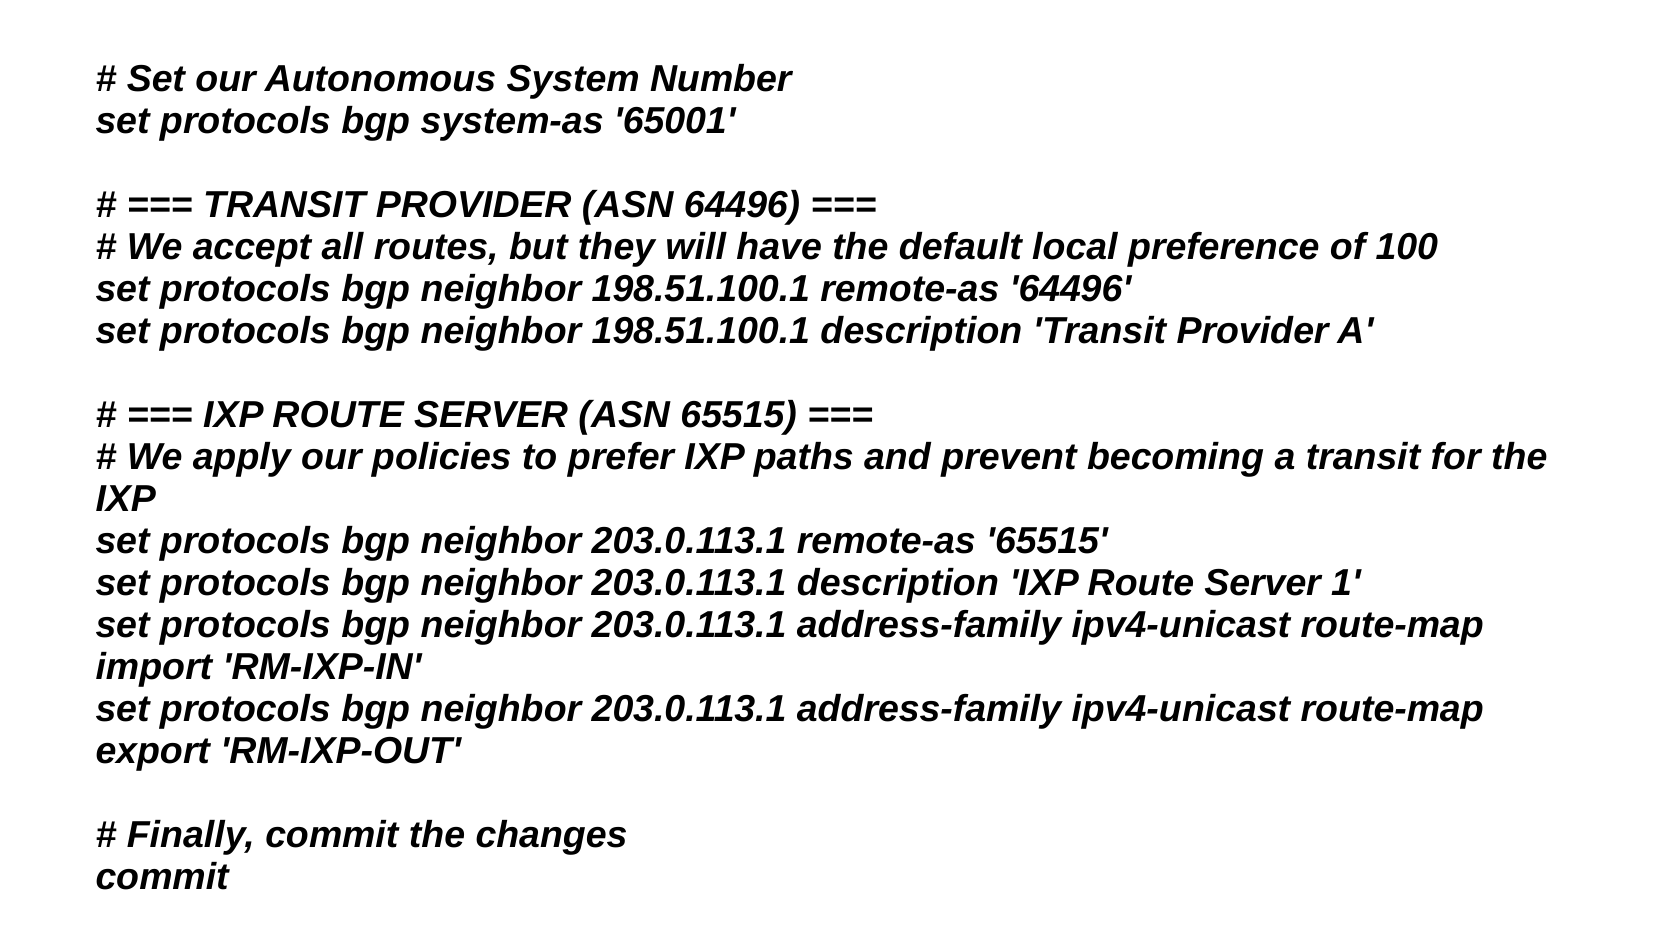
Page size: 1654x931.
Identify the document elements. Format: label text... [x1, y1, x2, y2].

text_box # Set our Autonomous System Number set protocols bgp system-as '65001' # === TRANSIT PROVIDER (ASN 64496) === # We accept all routes, but they will have the default local preference of 100 set protocols bgp neighbor 198.51.100.1 remote-as '64496' set protocols bgp neighbor 198.51.100.1 description 'Transit Provider A' # === IXP ROUTE SERVER (ASN 65515) === # We apply our policies to prefer IXP paths and prevent becoming a transit for the IXP set protocols bgp neighbor 203.0.113.1 remote-as '65515' set protocols bgp neighbor 203.0.113.1 description 'IXP Route Server 1' set protocols bgp neighbor 203.0.113.1 address-family ipv4-unicast route-map import 'RM-IXP-IN' set protocols bgp neighbor 203.0.113.1 address-family ipv4-unicast route-map export 'RM-IXP-OUT' # Finally, commit the changes commit [80, 49, 1576, 905]
